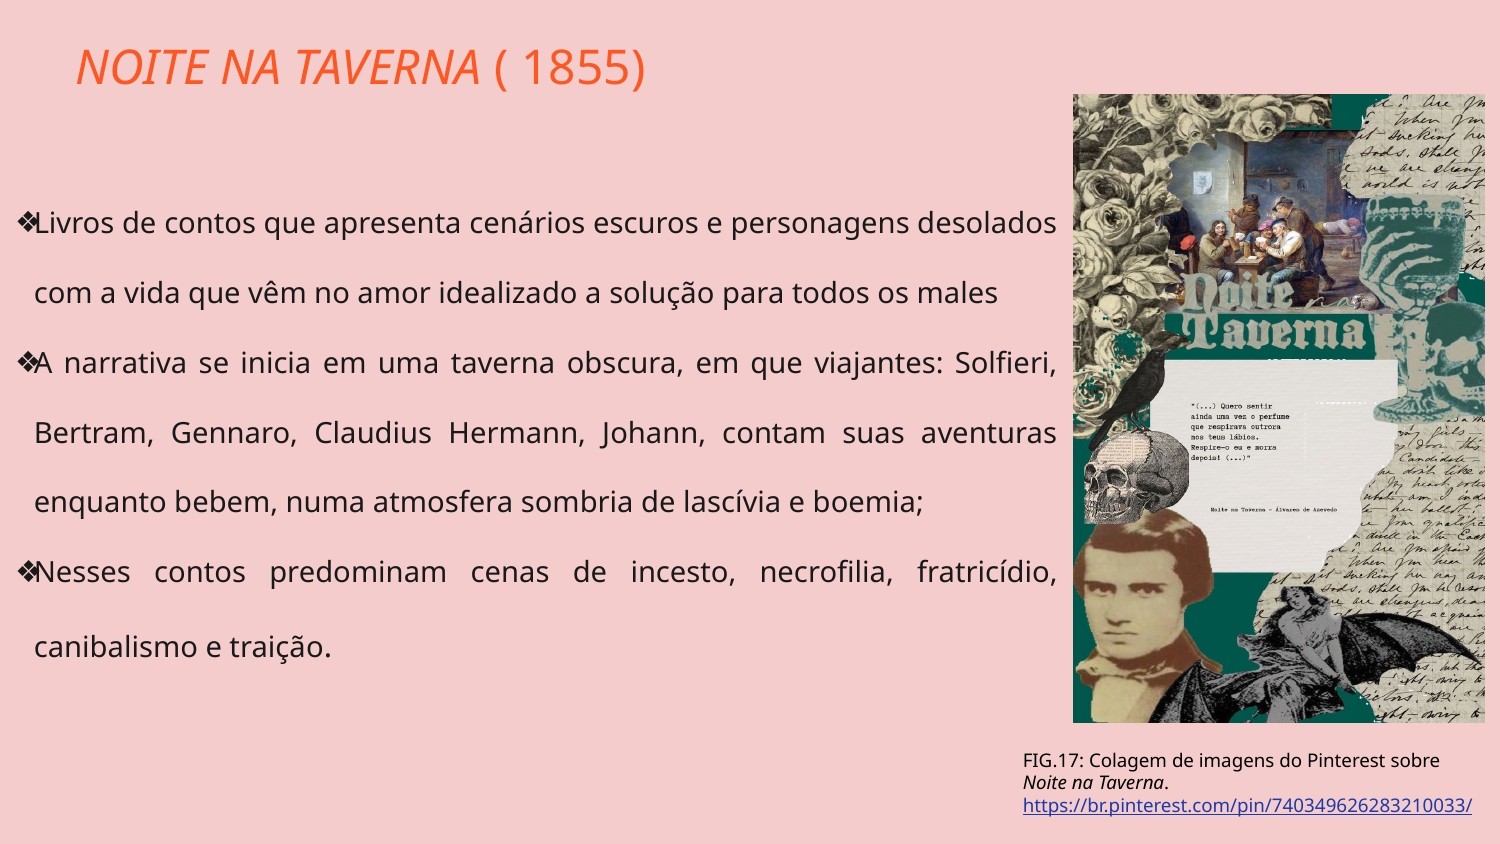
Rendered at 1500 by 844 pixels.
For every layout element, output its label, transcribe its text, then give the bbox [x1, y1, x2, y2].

picture [1073, 94, 1485, 723]
list Livros de contos que apresenta cenários escuros e personagens desolados com a vida que vêm no amor idealizado a solução para todos os males A narrativa se inicia em uma taverna obscura, em que viajantes: Solfieri, Bertram, Gennaro, Claudius Hermann, Johann, contam suas aventuras enquanto bebem, numa atmosfera sombria de lascívia e boemia; Nesses contos predominam cenas de incesto, necrofilia, fratricídio, canibalismo e traição. [0, 154, 1073, 721]
text_box FIG.17: Colagem de imagens do Pinterest sobre Noite na Taverna. https://br.pinterest.com/pin/740349626283210033/ [1007, 733, 1500, 844]
title NOITE NA TAVERNA ( 1855) [60, 21, 1458, 116]
